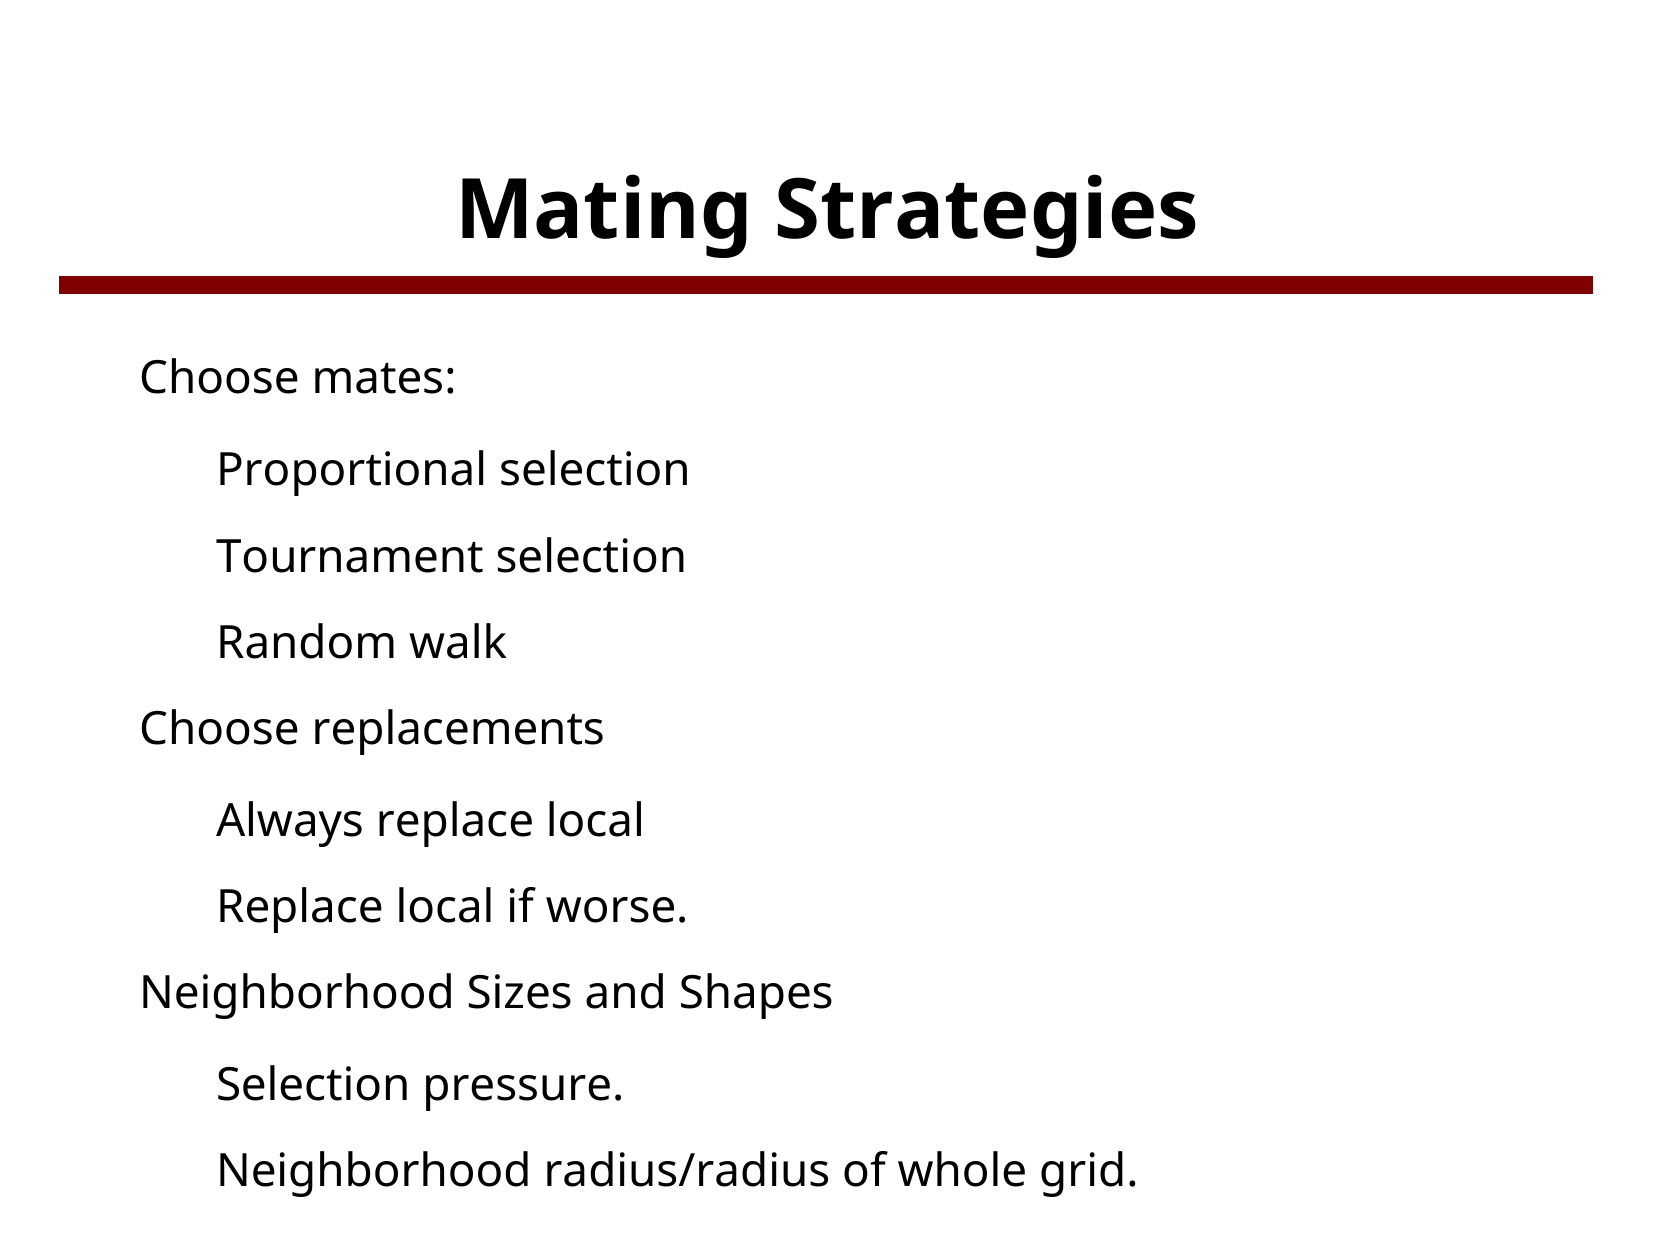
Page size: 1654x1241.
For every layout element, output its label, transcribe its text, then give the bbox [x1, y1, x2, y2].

list Choose mates: Proportional selection Tournament selection Random walk Choose replacements Always replace local Replace local if worse. Neighborhood Sizes and Shapes Selection pressure. Neighborhood radius/radius of whole grid. [121, 344, 1534, 1131]
title Mating Strategies [121, 102, 1534, 311]
